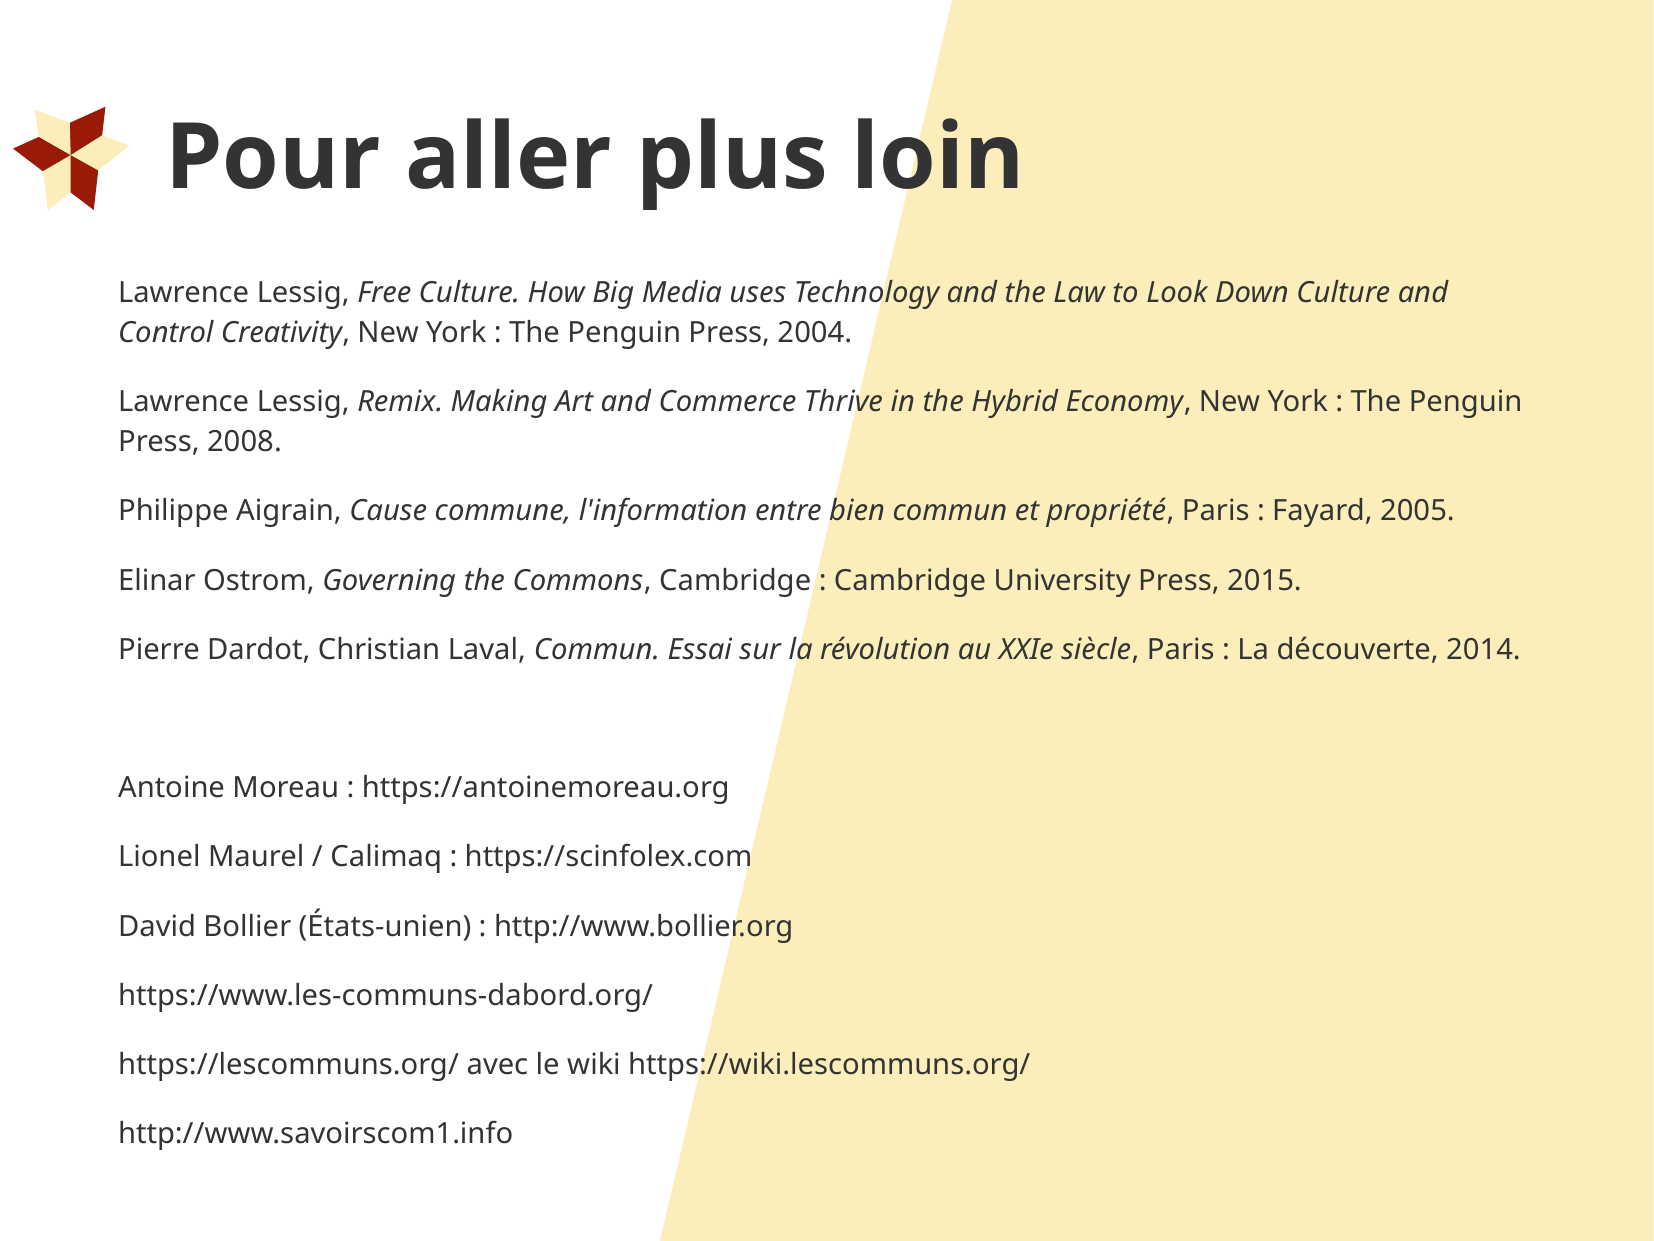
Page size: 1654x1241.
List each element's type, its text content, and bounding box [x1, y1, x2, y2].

title Pour aller plus loin [165, 49, 1619, 257]
list Lawrence Lessig, Free Culture. How Big Media uses Technology and the Law to Look Down Culture and Control Creativity, New York : The Penguin Press, 2004. Lawrence Lessig, Remix. Making Art and Commerce Thrive in the Hybrid Economy, New York : The Penguin Press, 2008. Philippe Aigrain, Cause commune, l'information entre bien commun et propriété, Paris : Fayard, 2005. Elinar Ostrom, Governing the Commons, Cambridge : Cambridge University Press, 2015. Pierre Dardot, Christian Laval, Commun. Essai sur la révolution au XXIe siècle, Paris : La découverte, 2014. Antoine Moreau : https://antoinemoreau.org Lionel Maurel / Calimaq : https://scinfolex.com David Bollier (États-unien) : http://www.bollier.org https://www.les-communs-dabord.org/ https://lescommuns.org/ avec le wiki https://wiki.lescommuns.org/ http://www.savoirscom1.info [118, 271, 1536, 991]
